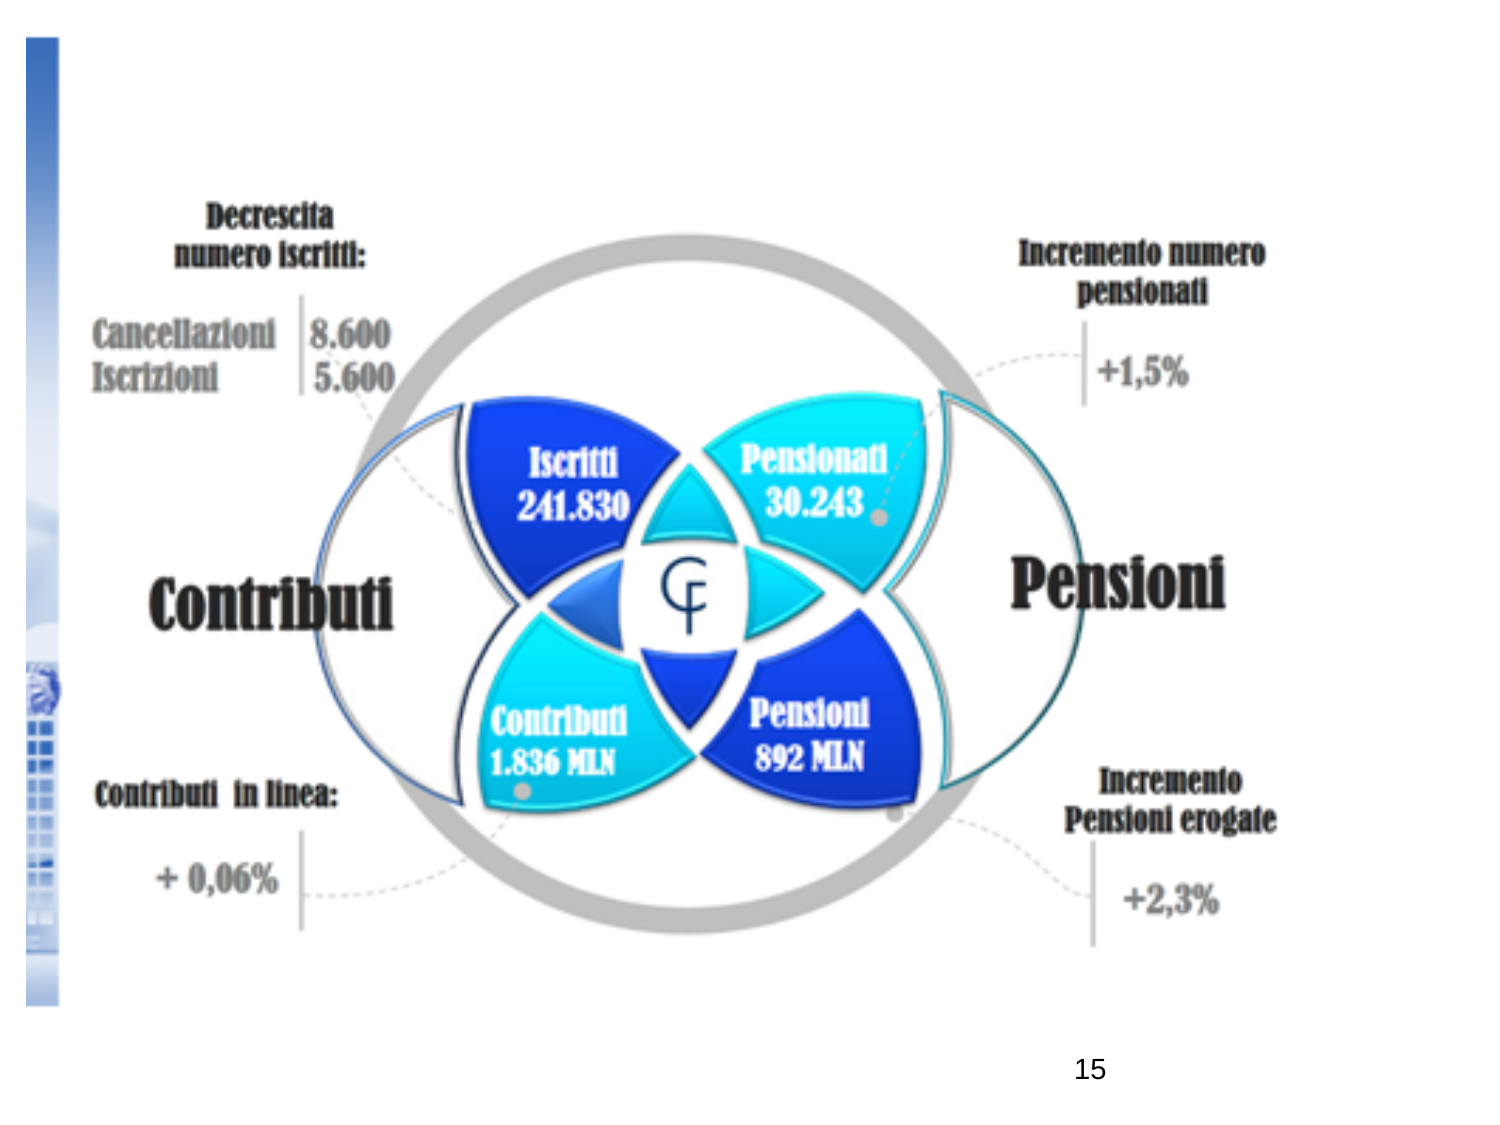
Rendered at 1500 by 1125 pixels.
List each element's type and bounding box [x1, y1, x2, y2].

picture [26, 27, 1382, 1045]
text_box [1059, 1042, 1397, 1103]
